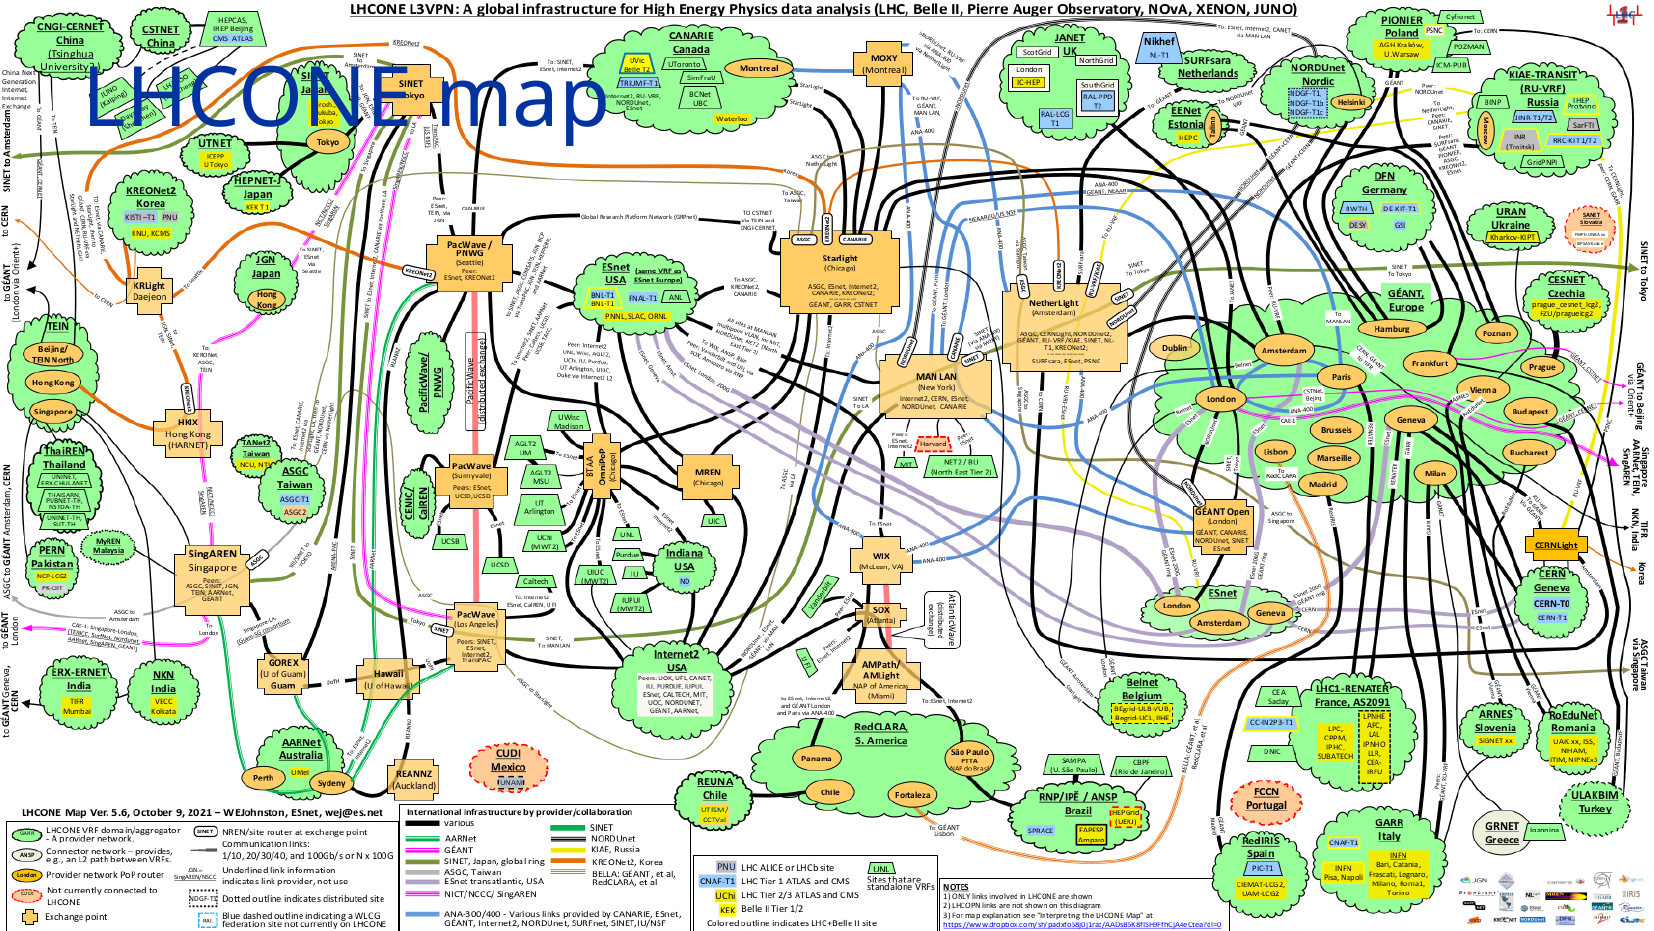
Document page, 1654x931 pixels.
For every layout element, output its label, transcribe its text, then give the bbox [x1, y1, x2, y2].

picture [0, 0, 1651, 931]
title LHCONE map [82, 37, 1571, 193]
